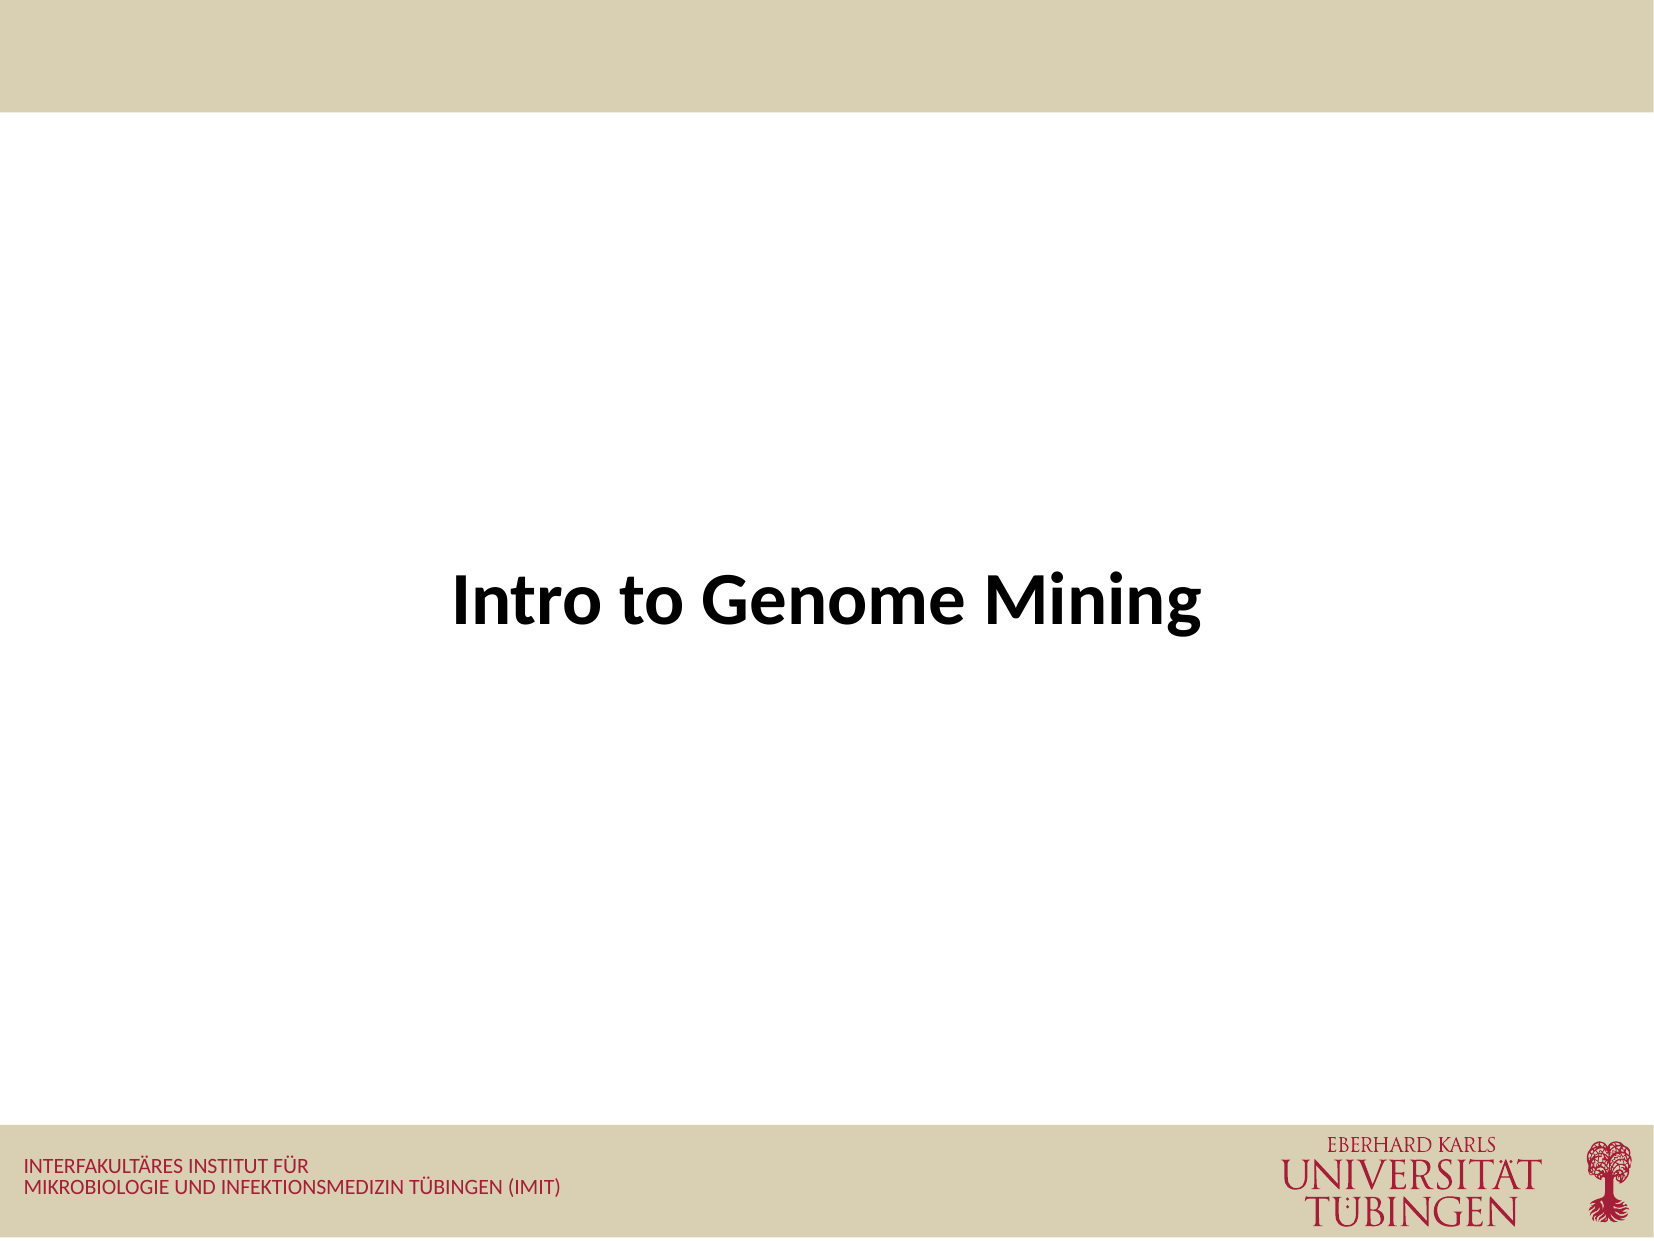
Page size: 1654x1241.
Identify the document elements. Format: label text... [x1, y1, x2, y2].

subtitle Intro to Genome Mining [82, 246, 1571, 966]
